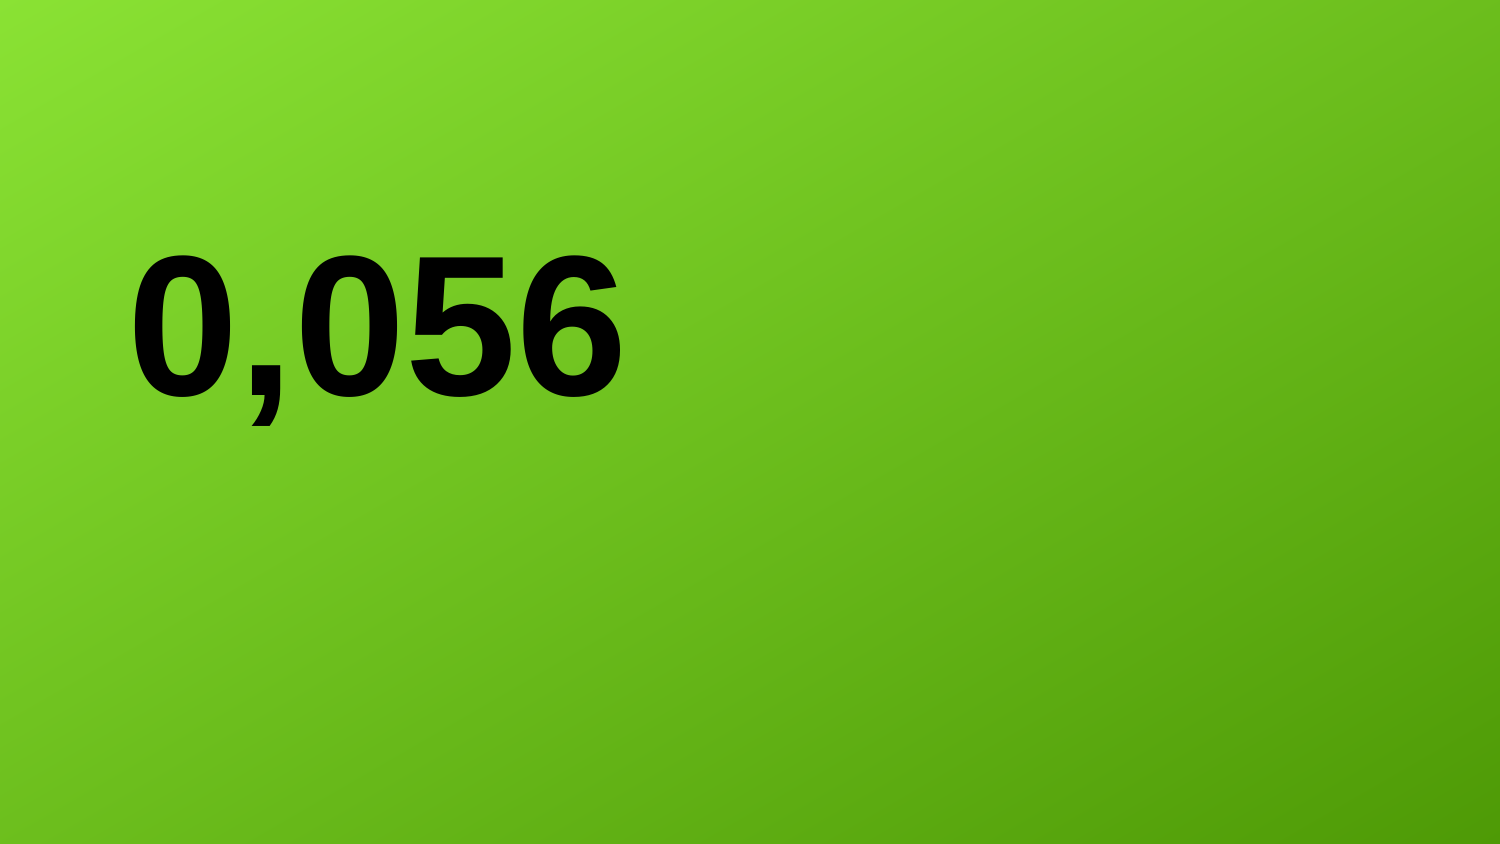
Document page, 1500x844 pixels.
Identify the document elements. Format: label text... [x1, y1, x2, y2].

title 0,056 [112, 259, 1388, 450]
